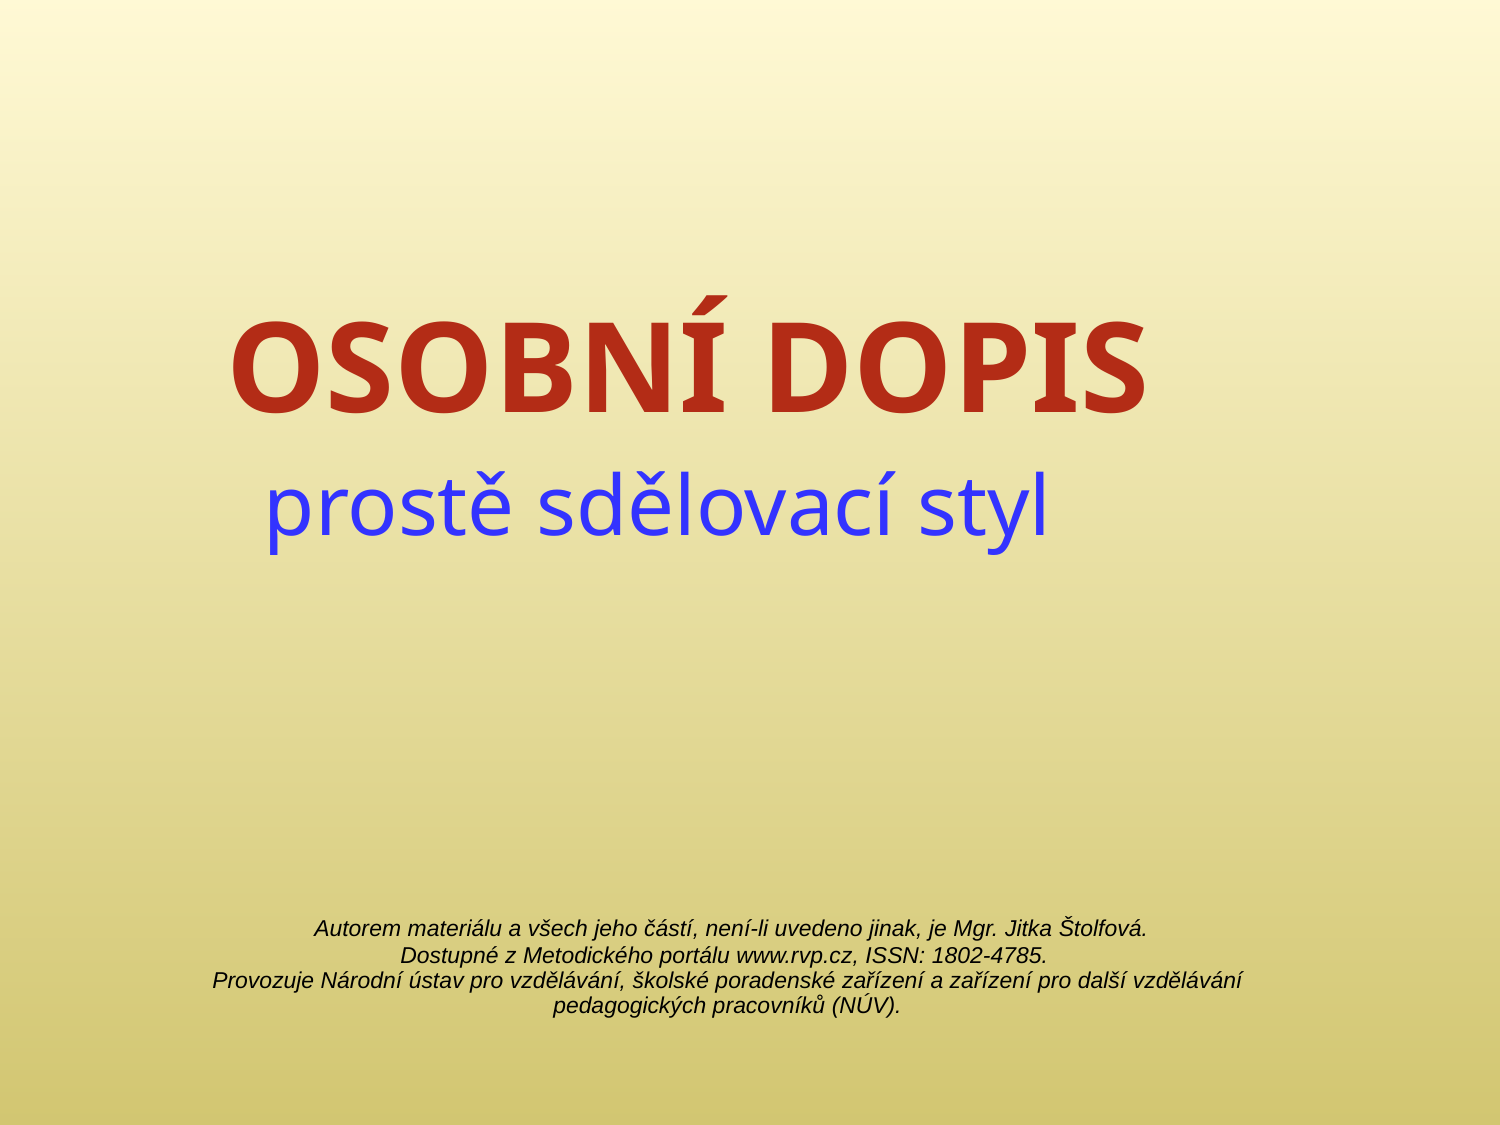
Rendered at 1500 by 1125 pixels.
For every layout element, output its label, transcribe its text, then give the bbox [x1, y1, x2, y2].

list prostě sdělovací styl Autorem materiálu a všech jeho částí, není-li uvedeno jinak, je Mgr. Jitka Štolfová. Dostupné z Metodického portálu www.rvp.cz, ISSN: 1802-4785. Provozuje Národní ústav pro vzdělávání, školské poradenské zařízení a zařízení pro další vzdělávání pedagogických pracovníků (NÚV). [93, 456, 1317, 1125]
title OSOBNÍ DOPIS [123, 42, 1377, 446]
